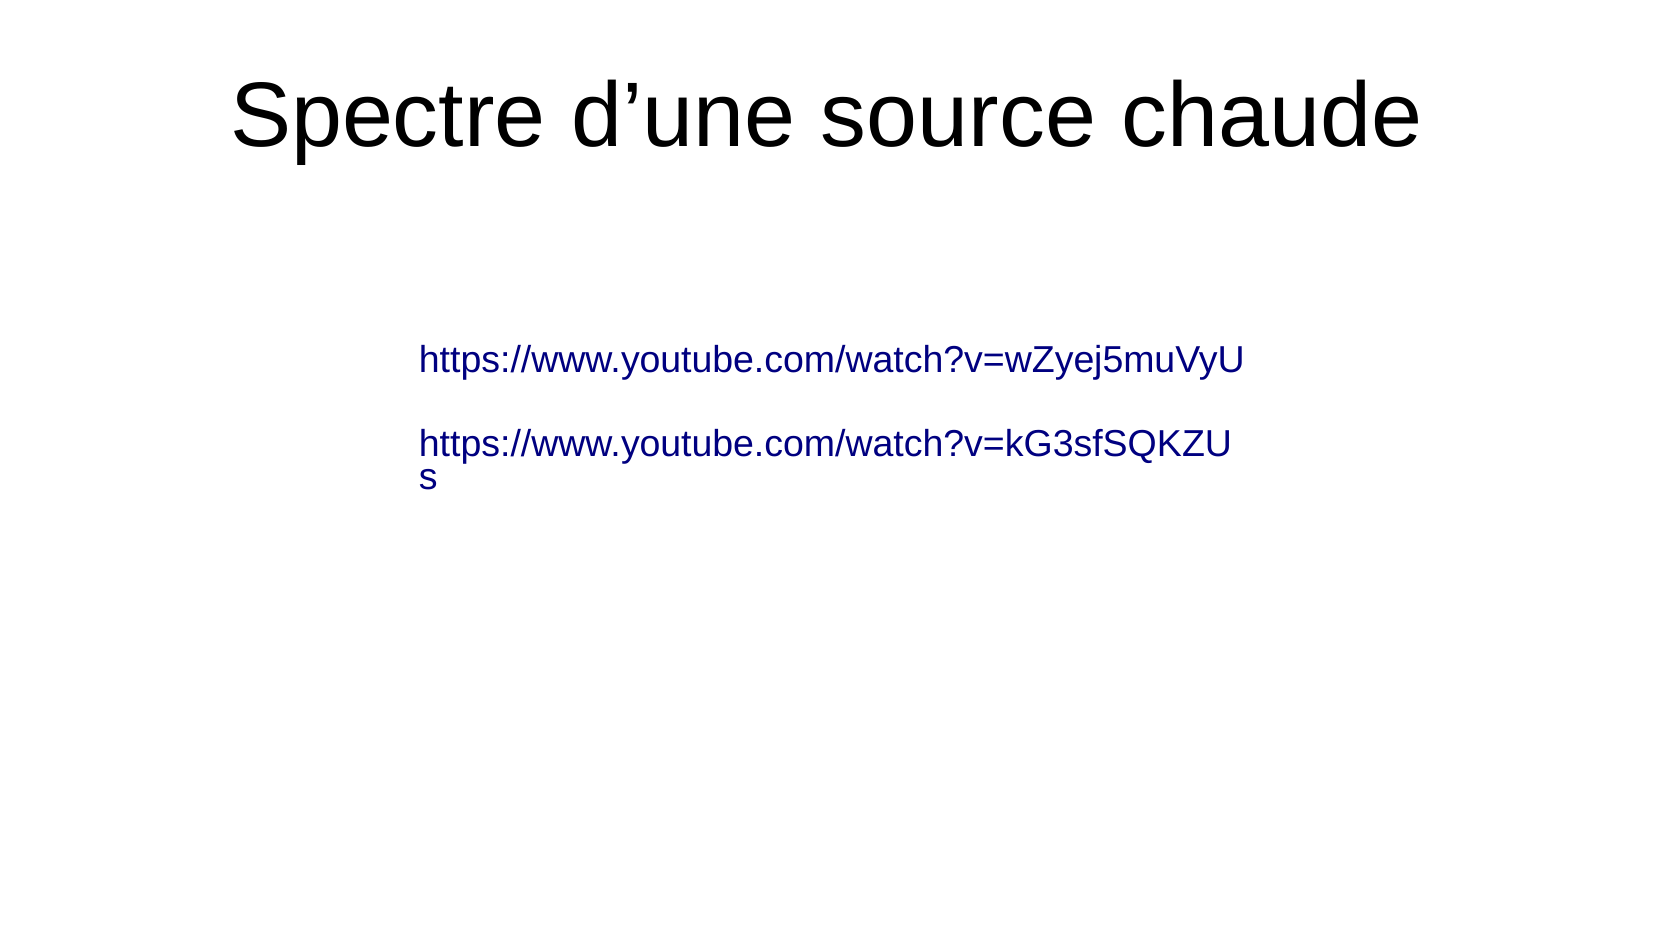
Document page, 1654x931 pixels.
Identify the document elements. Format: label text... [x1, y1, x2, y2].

title Spectre d’une source chaude [82, 37, 1571, 193]
text_box https://www.youtube.com/watch?v=wZyej5muVyU https://www.youtube.com/watch?v=kG3sfSQKZUs [404, 330, 1260, 556]
